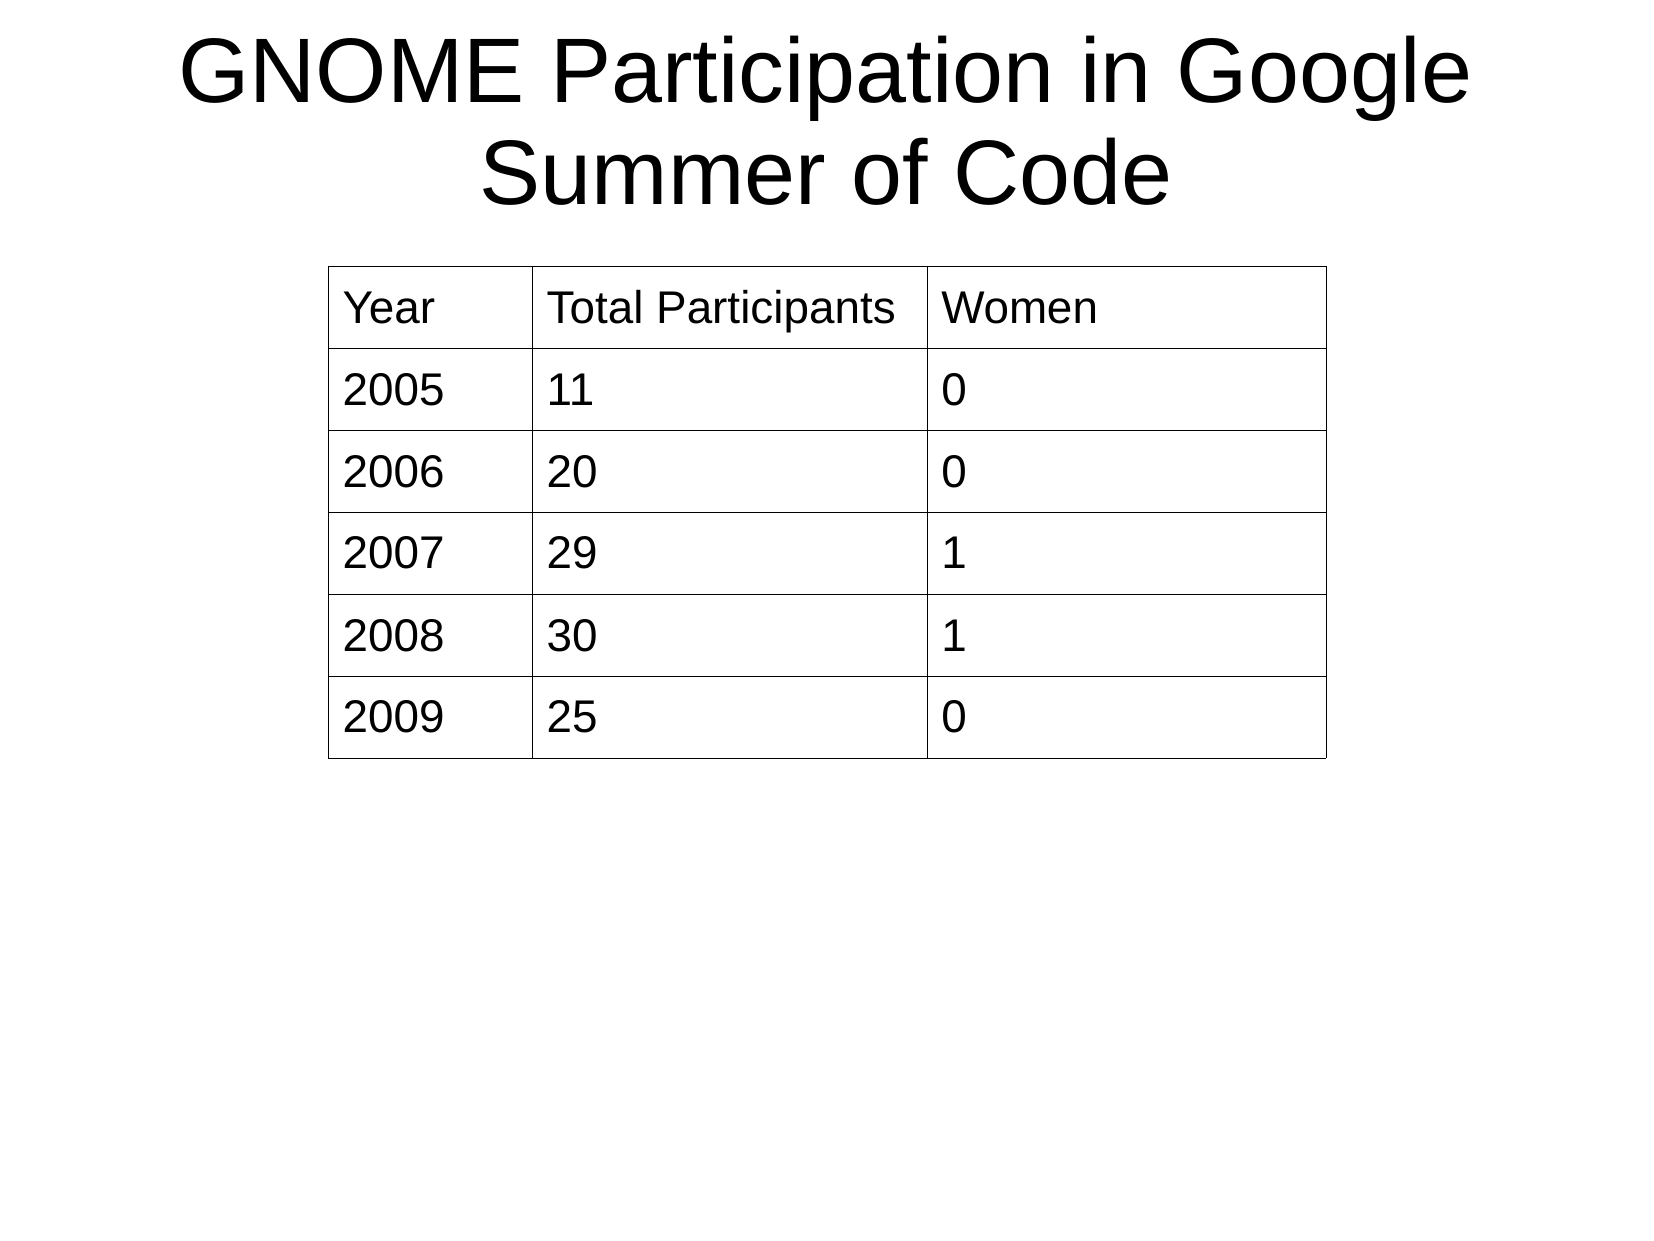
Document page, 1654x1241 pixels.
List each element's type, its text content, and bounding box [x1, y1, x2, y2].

table_cell 2007 [329, 513, 532, 594]
table_cell 2008 [329, 595, 532, 676]
table_cell 11 [533, 349, 927, 430]
table_cell 25 [533, 677, 927, 758]
table_cell 29 [533, 513, 927, 594]
title GNOME Participation in Google Summer of Code [82, 18, 1571, 226]
table_header Women [928, 267, 1326, 348]
table_cell 1 [928, 595, 1326, 676]
table_cell 0 [928, 431, 1326, 512]
table_cell 2006 [329, 431, 532, 512]
table_cell 20 [533, 431, 927, 512]
table_cell 2005 [329, 349, 532, 430]
table_header Total Participants [533, 267, 927, 348]
table_cell 0 [928, 677, 1326, 758]
table_header Year [329, 267, 532, 348]
table_cell 1 [928, 513, 1326, 594]
table_cell 0 [928, 349, 1326, 430]
table_cell 2009 [329, 677, 532, 758]
table_cell 30 [533, 595, 927, 676]
